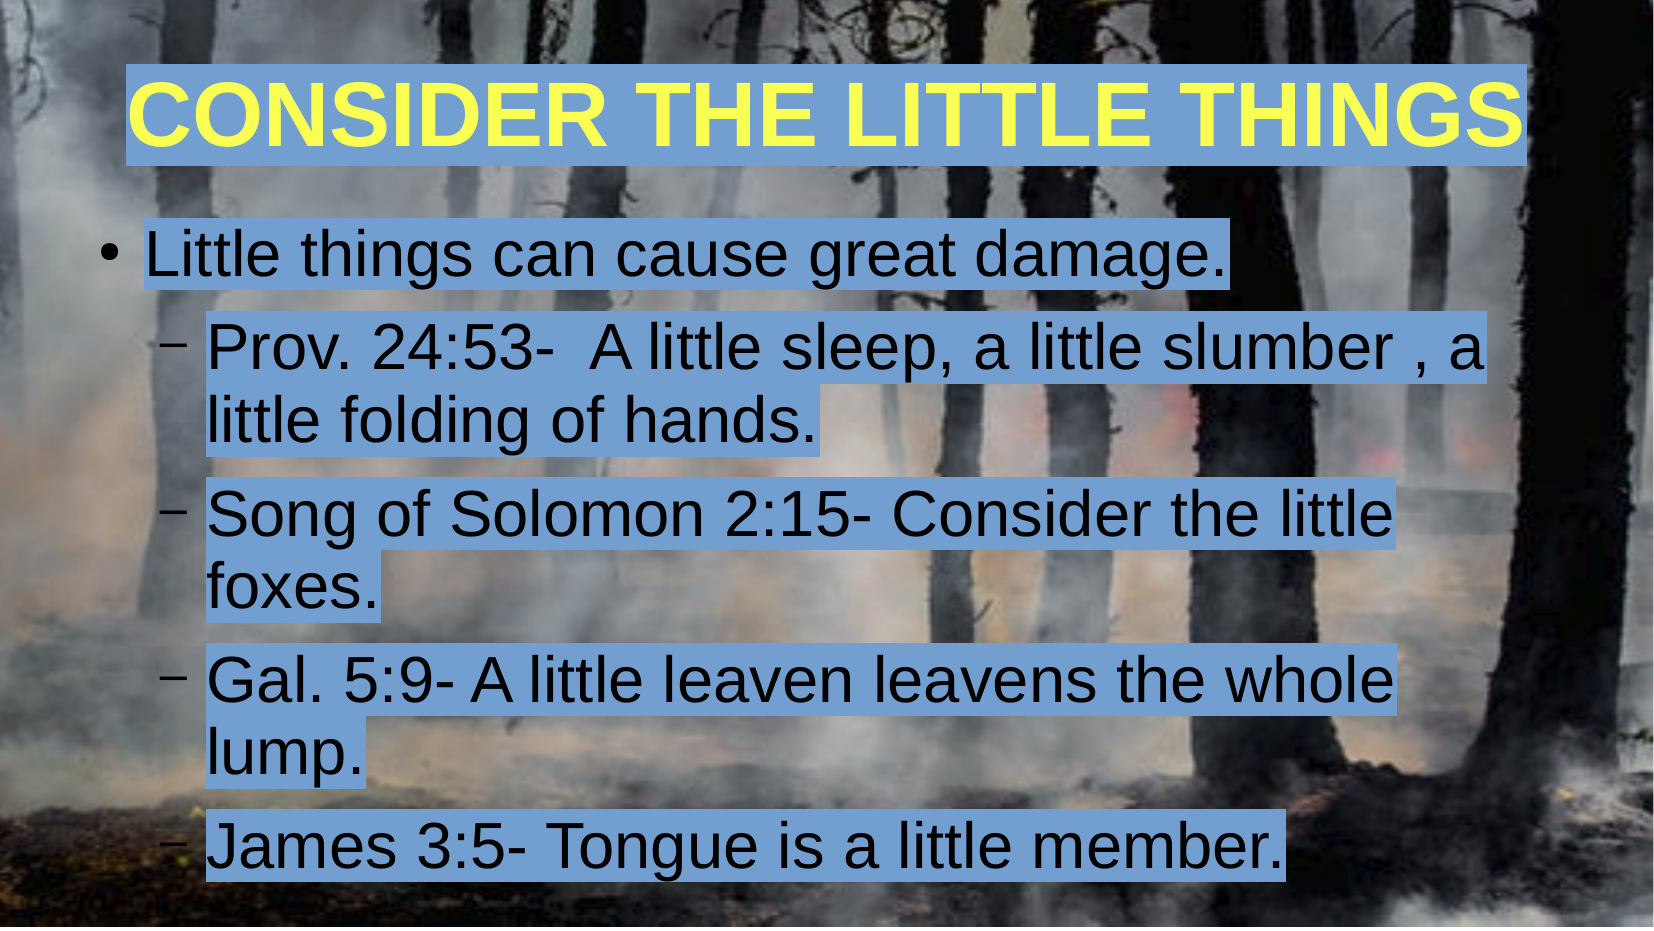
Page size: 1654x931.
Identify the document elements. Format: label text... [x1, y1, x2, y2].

list Little things can cause great damage. Prov. 24:53- A little sleep, a little slumber , a little folding of hands. Song of Solomon 2:15- Consider the little foxes. Gal. 5:9- A little leaven leavens the whole lump. James 3:5- Tongue is a little member. [82, 217, 1571, 886]
picture [0, 0, 1654, 928]
title CONSIDER THE LITTLE THINGS [82, 37, 1571, 193]
